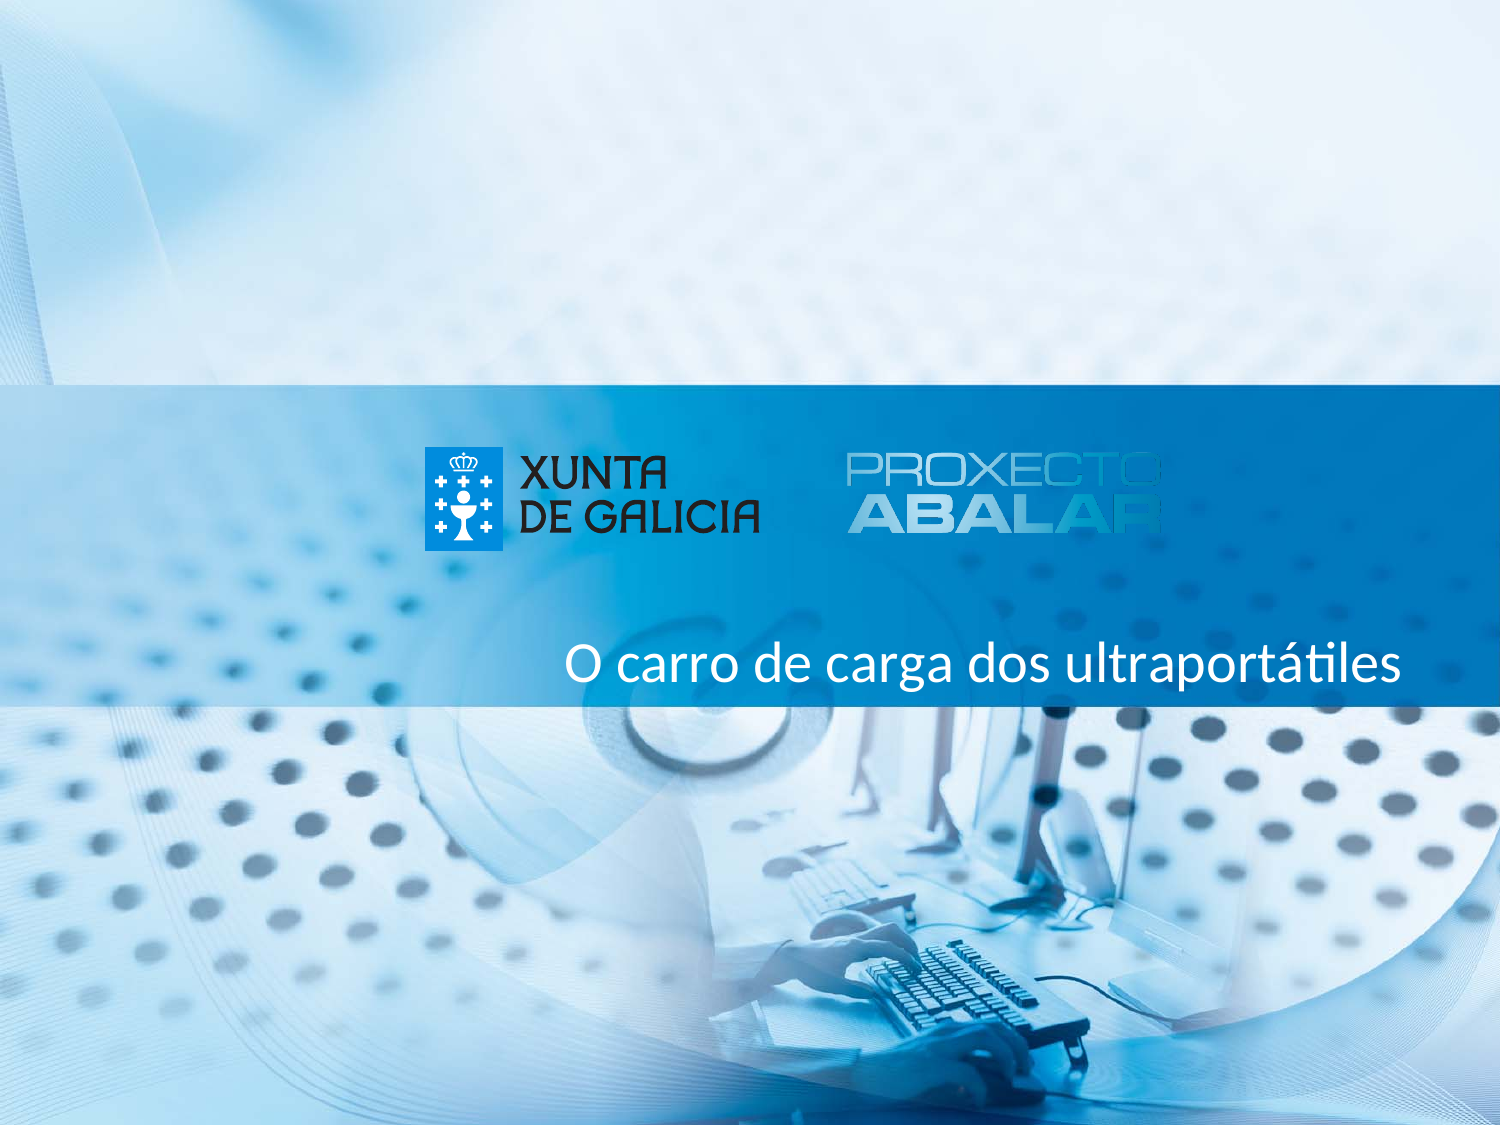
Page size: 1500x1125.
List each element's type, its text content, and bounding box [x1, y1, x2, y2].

text_box O carro de carga dos ultraportátiles [163, 546, 1418, 702]
picture [0, 0, 1500, 1125]
